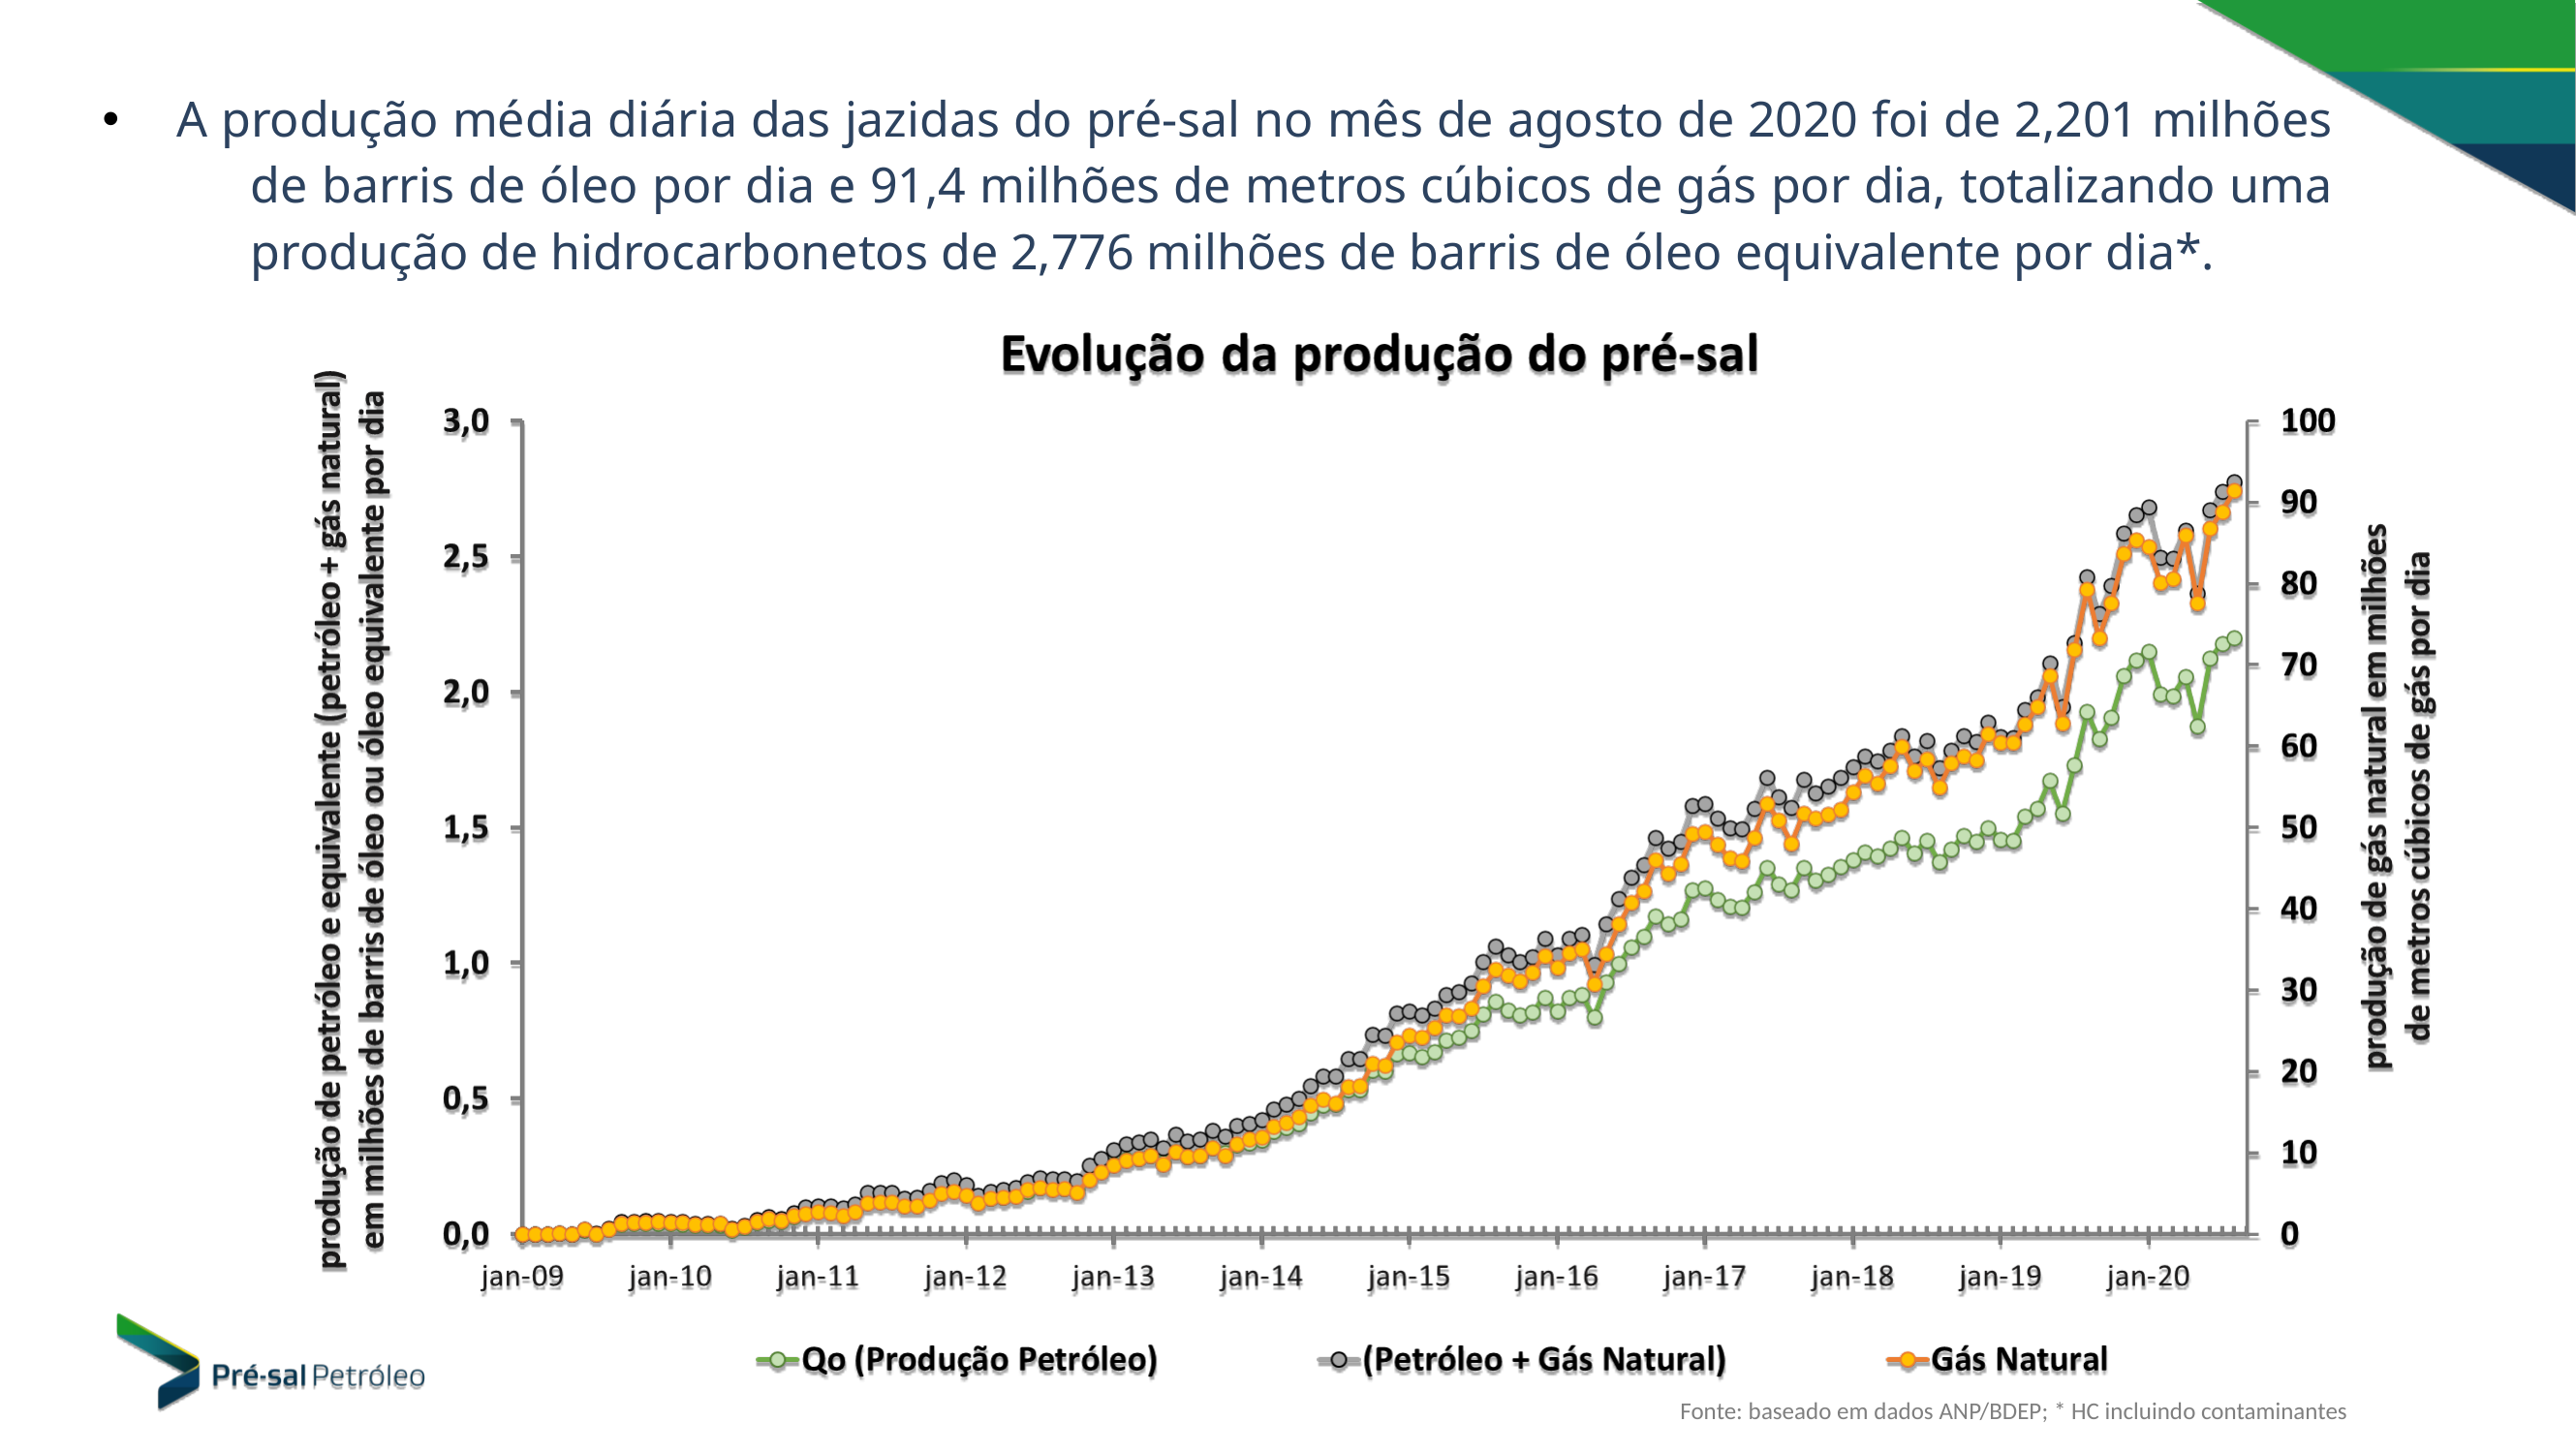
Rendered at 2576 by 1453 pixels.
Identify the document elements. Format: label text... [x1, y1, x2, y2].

picture [278, 277, 2464, 1433]
text_box A produção média diária das jazidas do pré-sal no mês de agosto de 2020 foi de 2,201 milhões de barris de óleo por dia e 91,4 milhões de metros cúbicos de gás por dia, totalizando uma produção de hidrocarbonetos de 2,776 milhões de barris de óleo equivalente por dia*. [87, 77, 2349, 324]
